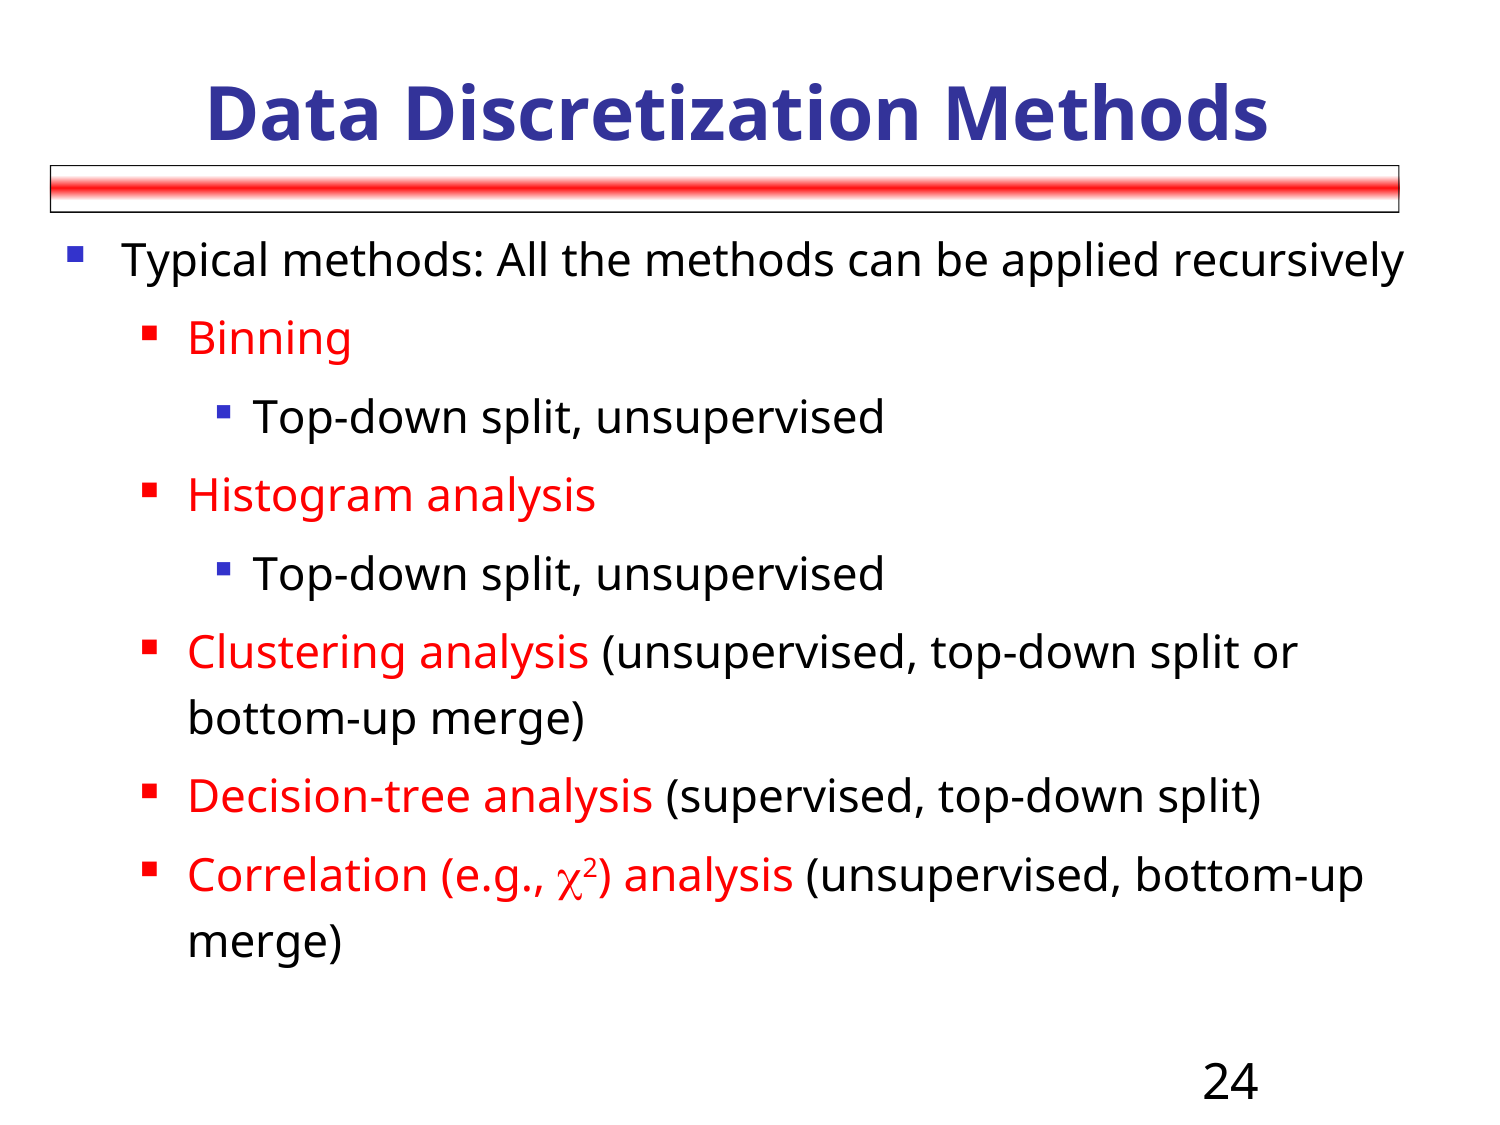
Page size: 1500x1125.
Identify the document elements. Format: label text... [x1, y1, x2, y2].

text_box <number> [1187, 1062, 1500, 1125]
text_box <number> [1236, 1069, 1248, 1087]
title Data Discretization Methods [0, 37, 1475, 163]
list Typical methods: All the methods can be applied recursively Binning Top-down split, unsupervised Histogram analysis Top-down split, unsupervised Clustering analysis (unsupervised, top-down split or bottom-up merge) Decision-tree analysis (supervised, top-down split) Correlation (e.g., 2) analysis (unsupervised, bottom-up merge) [50, 212, 1463, 1063]
